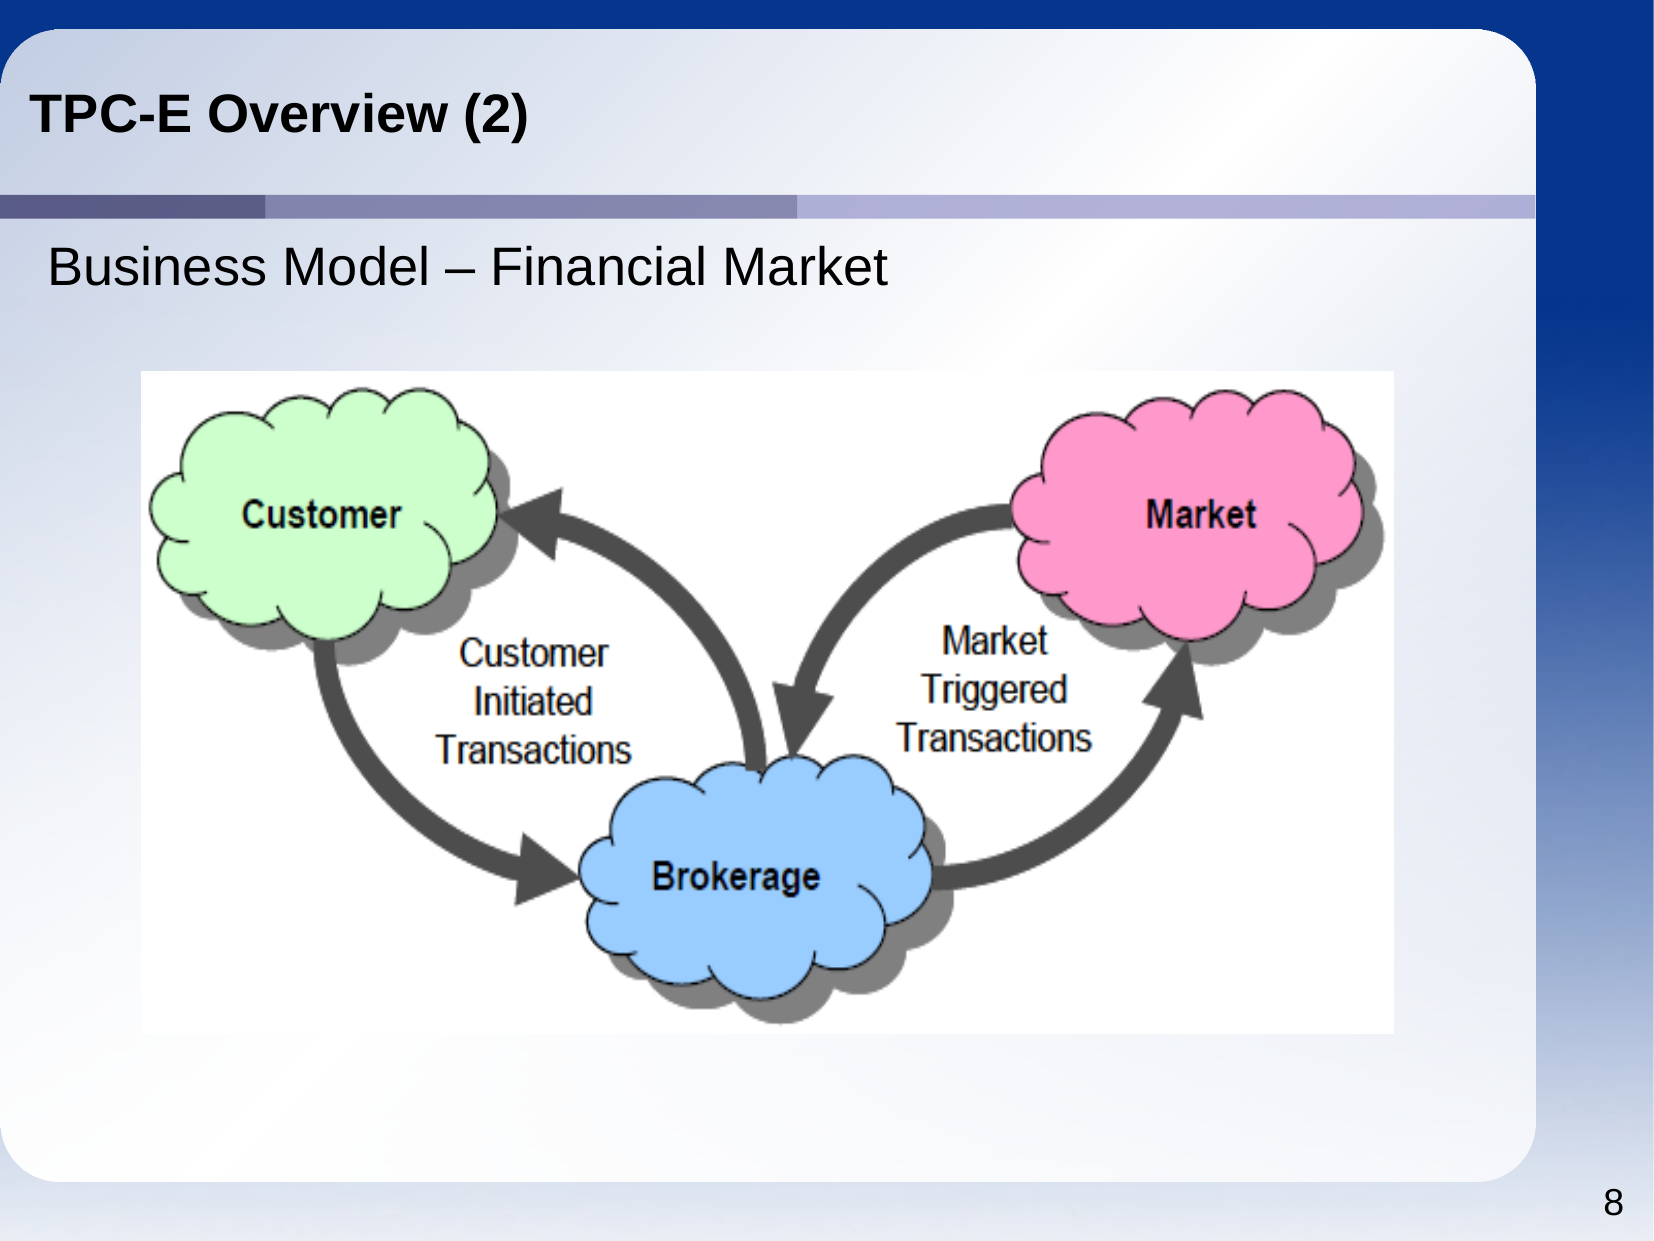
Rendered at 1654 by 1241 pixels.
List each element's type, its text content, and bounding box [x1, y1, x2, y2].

title TPC-E Overview (2) [29, 49, 1506, 178]
list Business Model – Financial Market [29, 236, 1506, 1152]
picture [0, 0, 1654, 1241]
picture [141, 371, 1394, 1034]
